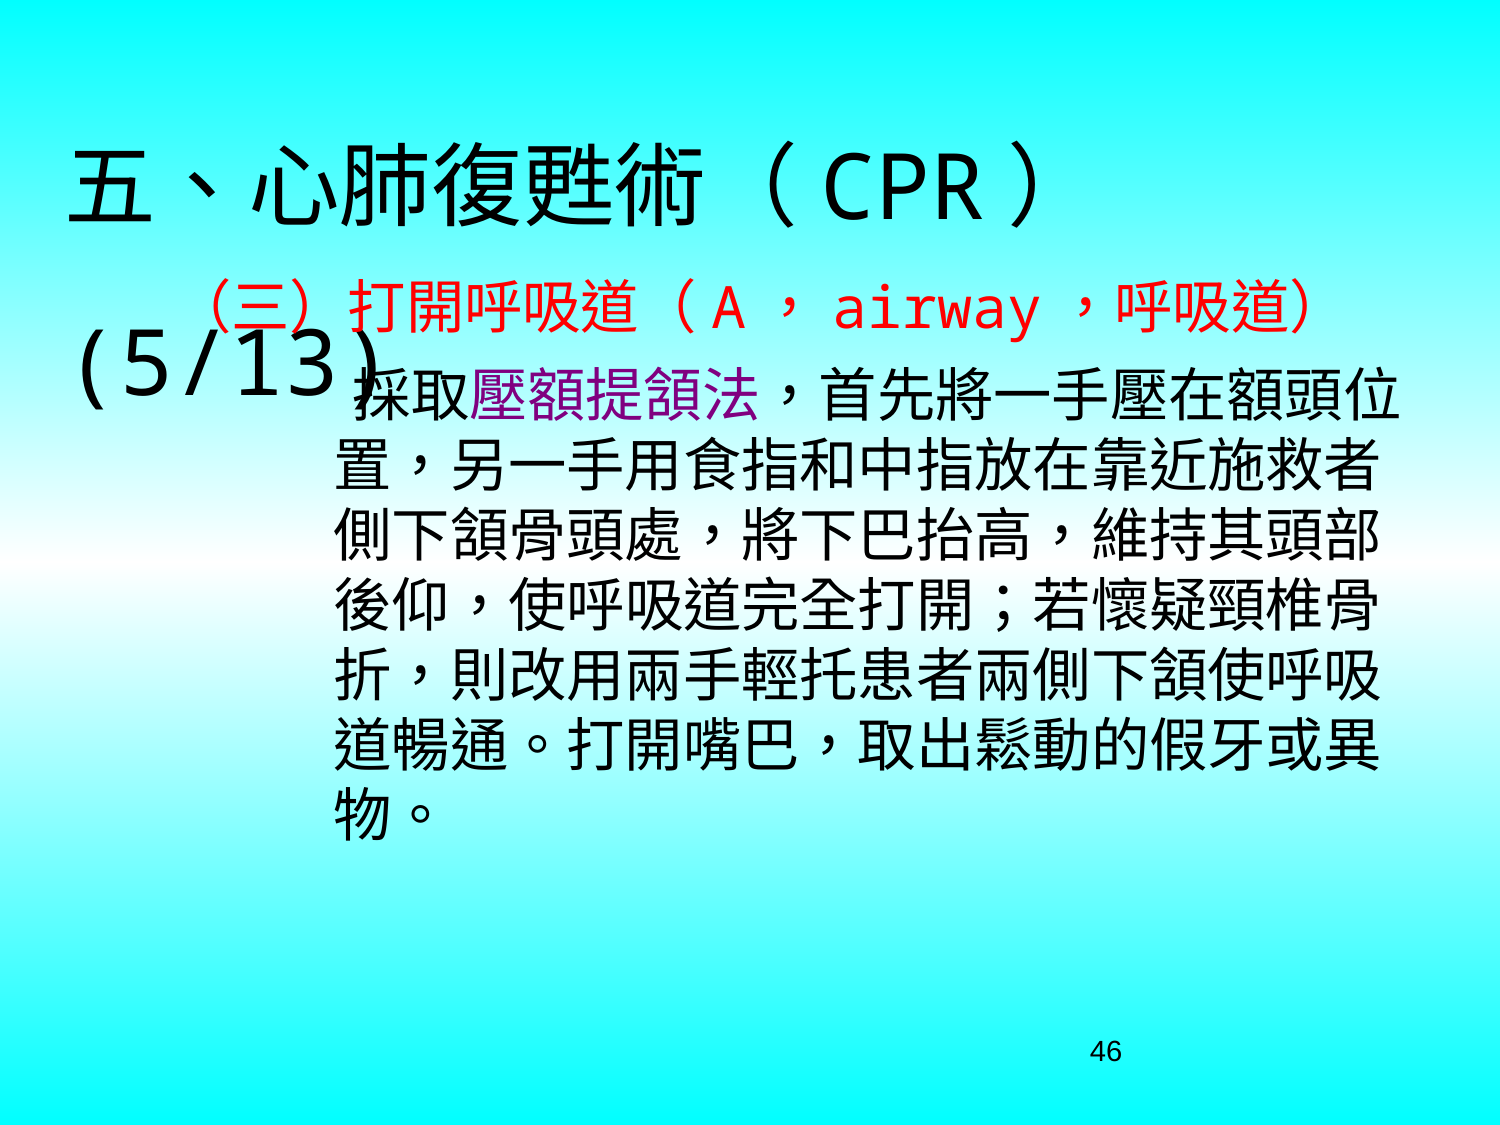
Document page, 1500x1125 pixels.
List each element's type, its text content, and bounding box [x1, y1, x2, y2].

title 五、心肺復甦術（CPR）(5/13) [49, 54, 1451, 243]
text_box [1074, 1024, 1426, 1103]
list （三）打開呼吸道（A，airway，呼吸道） 採取壓額提頷法，首先將一手壓在額頭位置，另一手用食指和中指放在靠近施救者側下頷骨頭處，將下巴抬高，維持其頭部後仰，使呼吸道完全打開；若懷疑頸椎骨折，則改用兩手輕托患者兩側下頷使呼吸道暢通。打開嘴巴，取出鬆動的假牙或異物。 [75, 262, 1426, 1005]
